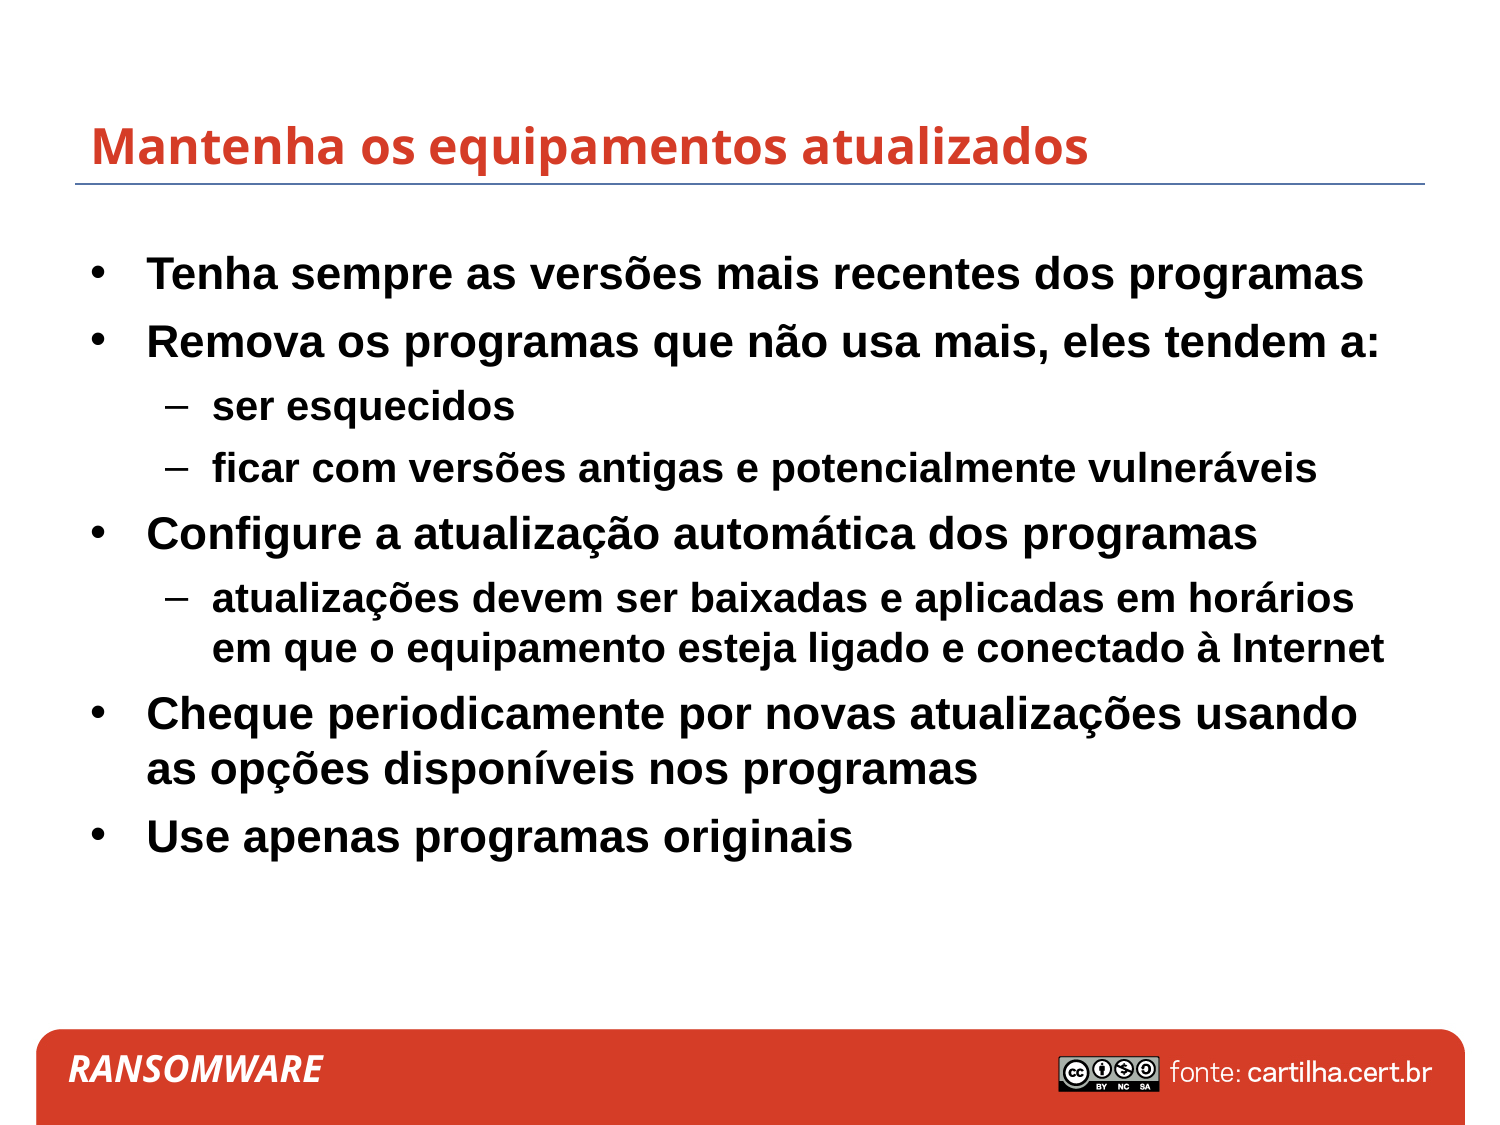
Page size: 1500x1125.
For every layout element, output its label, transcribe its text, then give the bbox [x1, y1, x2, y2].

title Mantenha os equipamentos atualizados [75, 54, 1425, 182]
picture [0, 0, 1500, 1125]
list Tenha sempre as versões mais recentes dos programas Remova os programas que não usa mais, eles tendem a: ser esquecidos ficar com versões antigas e potencialmente vulneráveis Configure a atualização automática dos programas atualizações devem ser baixadas e aplicadas em horários em que o equipamento esteja ligado e conectado à Internet Cheque periodicamente por novas atualizações usando as opções disponíveis nos programas Use apenas programas originais [75, 236, 1425, 979]
